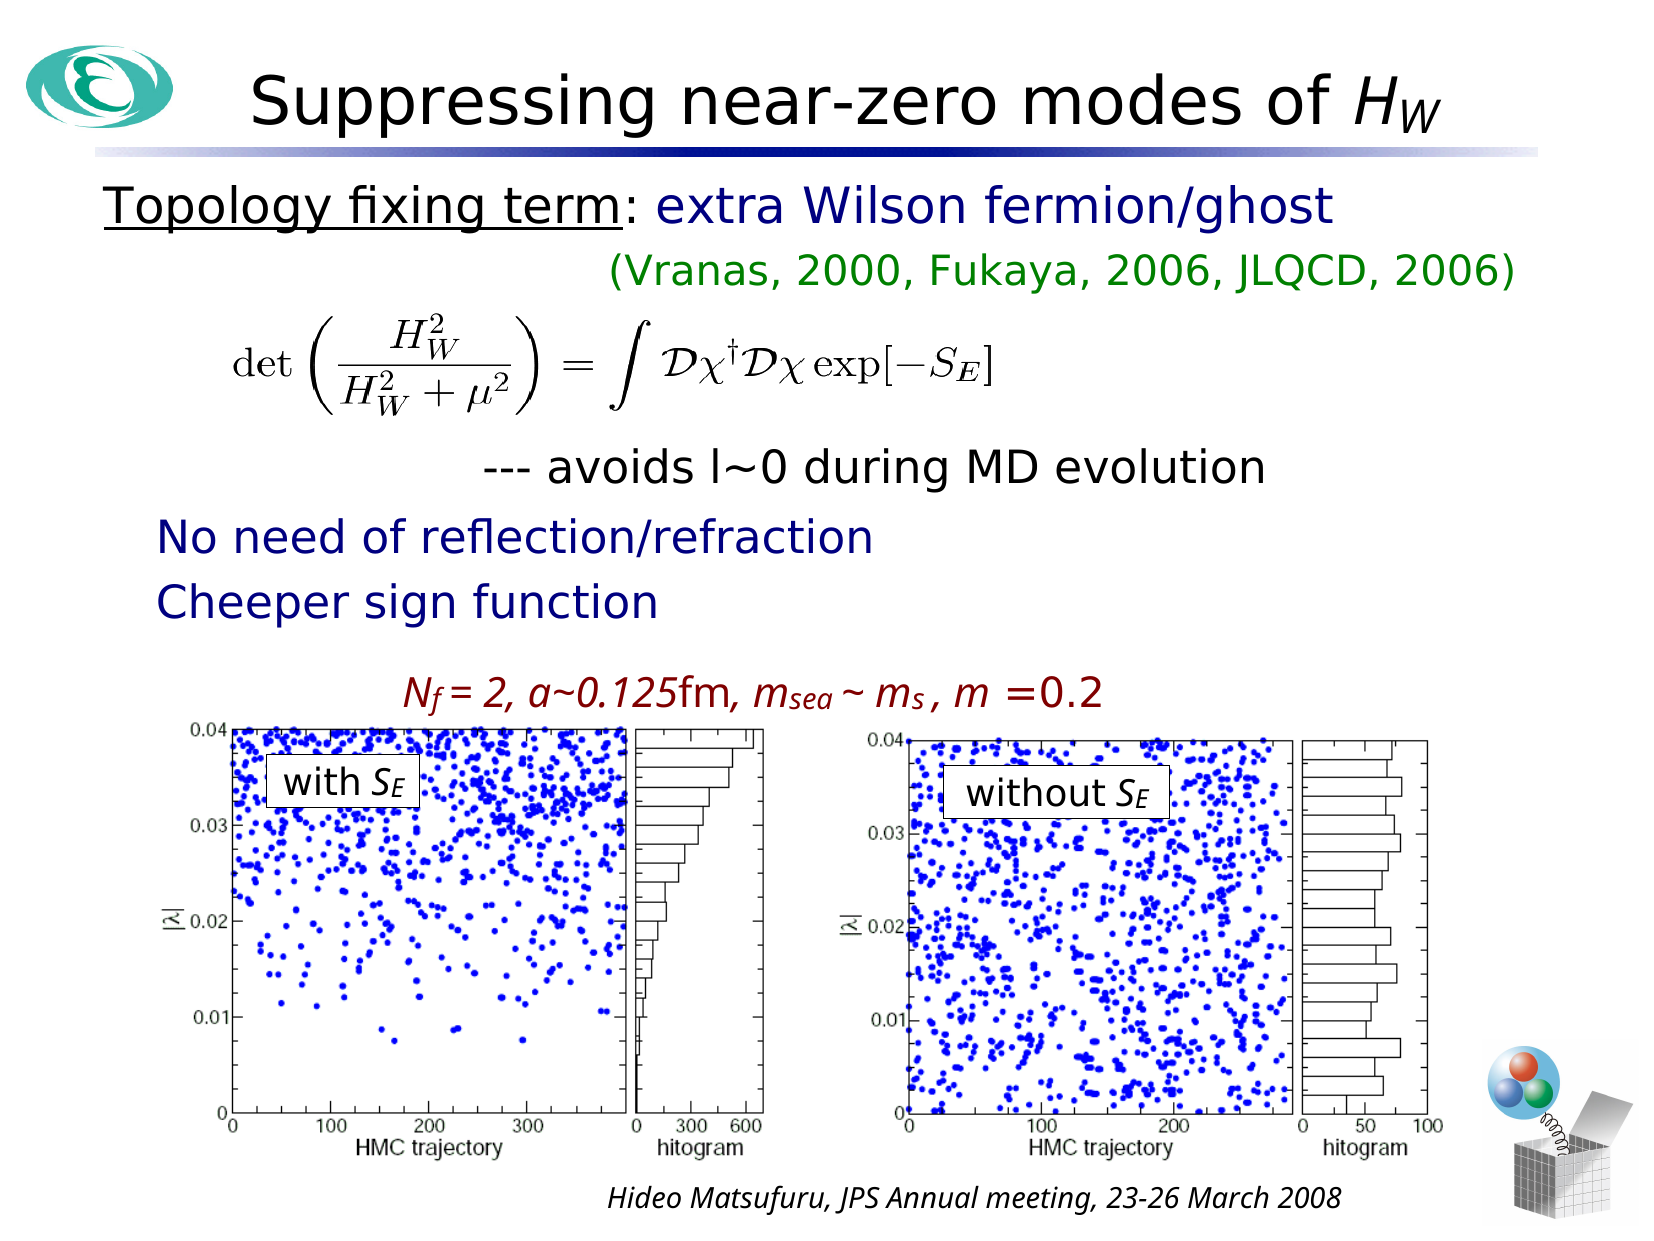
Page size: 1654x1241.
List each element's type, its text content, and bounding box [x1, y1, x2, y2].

picture [95, 147, 1538, 157]
picture [233, 313, 991, 416]
title Suppressing near-zero modes of HW [139, 47, 1548, 154]
list No need of reflection/refraction Cheeper sign function [61, 510, 1514, 651]
text_box without SE [943, 765, 1170, 819]
picture [20, 37, 179, 136]
text_box with SE [266, 754, 420, 808]
picture [1482, 1039, 1639, 1226]
picture [156, 715, 1449, 1173]
list Topology fixing term: extra Wilson fermion/ghost (Vranas, 2000, Fukaya, 2006, JLQCD, 2006) [86, 176, 1539, 325]
text_box --- avoids l~0 during MD evolution [482, 434, 1281, 495]
text_box Nf = 2, a~0.125fm, msea ~ ms , m =0.2 [402, 662, 1247, 727]
